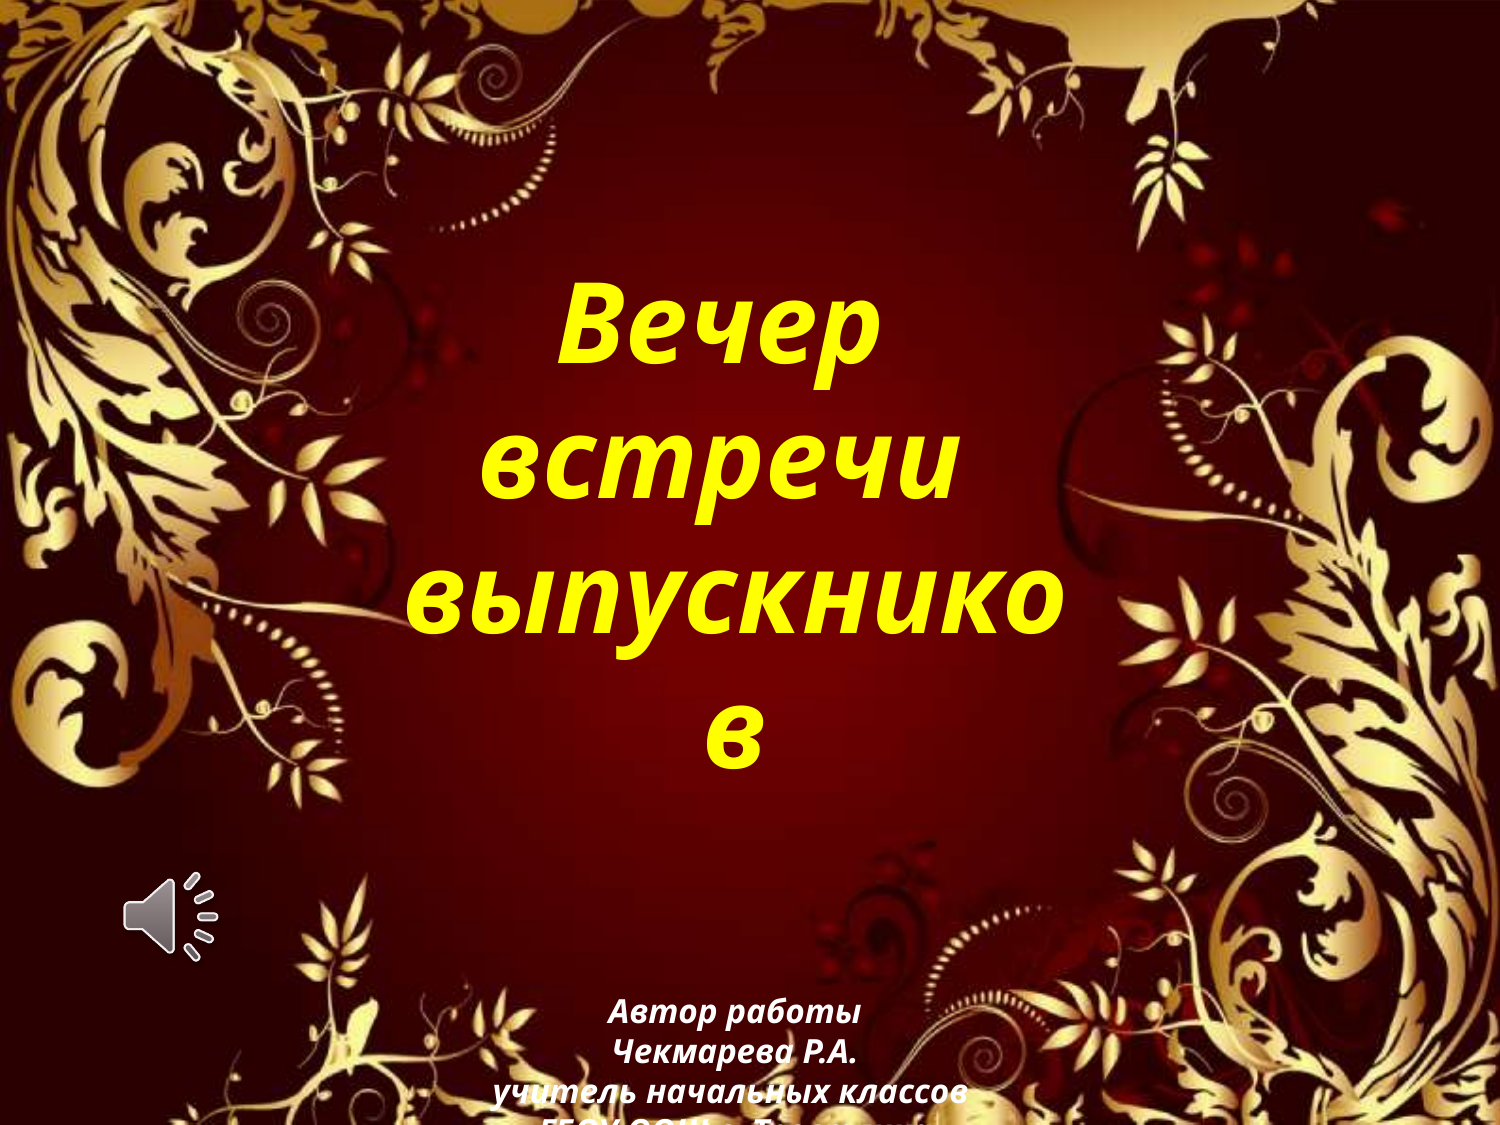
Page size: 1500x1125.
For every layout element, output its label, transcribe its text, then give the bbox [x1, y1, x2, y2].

text_box Вечер встречи выпускников Автор работы Чекмарева Р.А. учитель начальных классов ГБОУ ООШ с. Тростянка [360, 243, 1111, 1125]
picture [0, 0, 1500, 1125]
